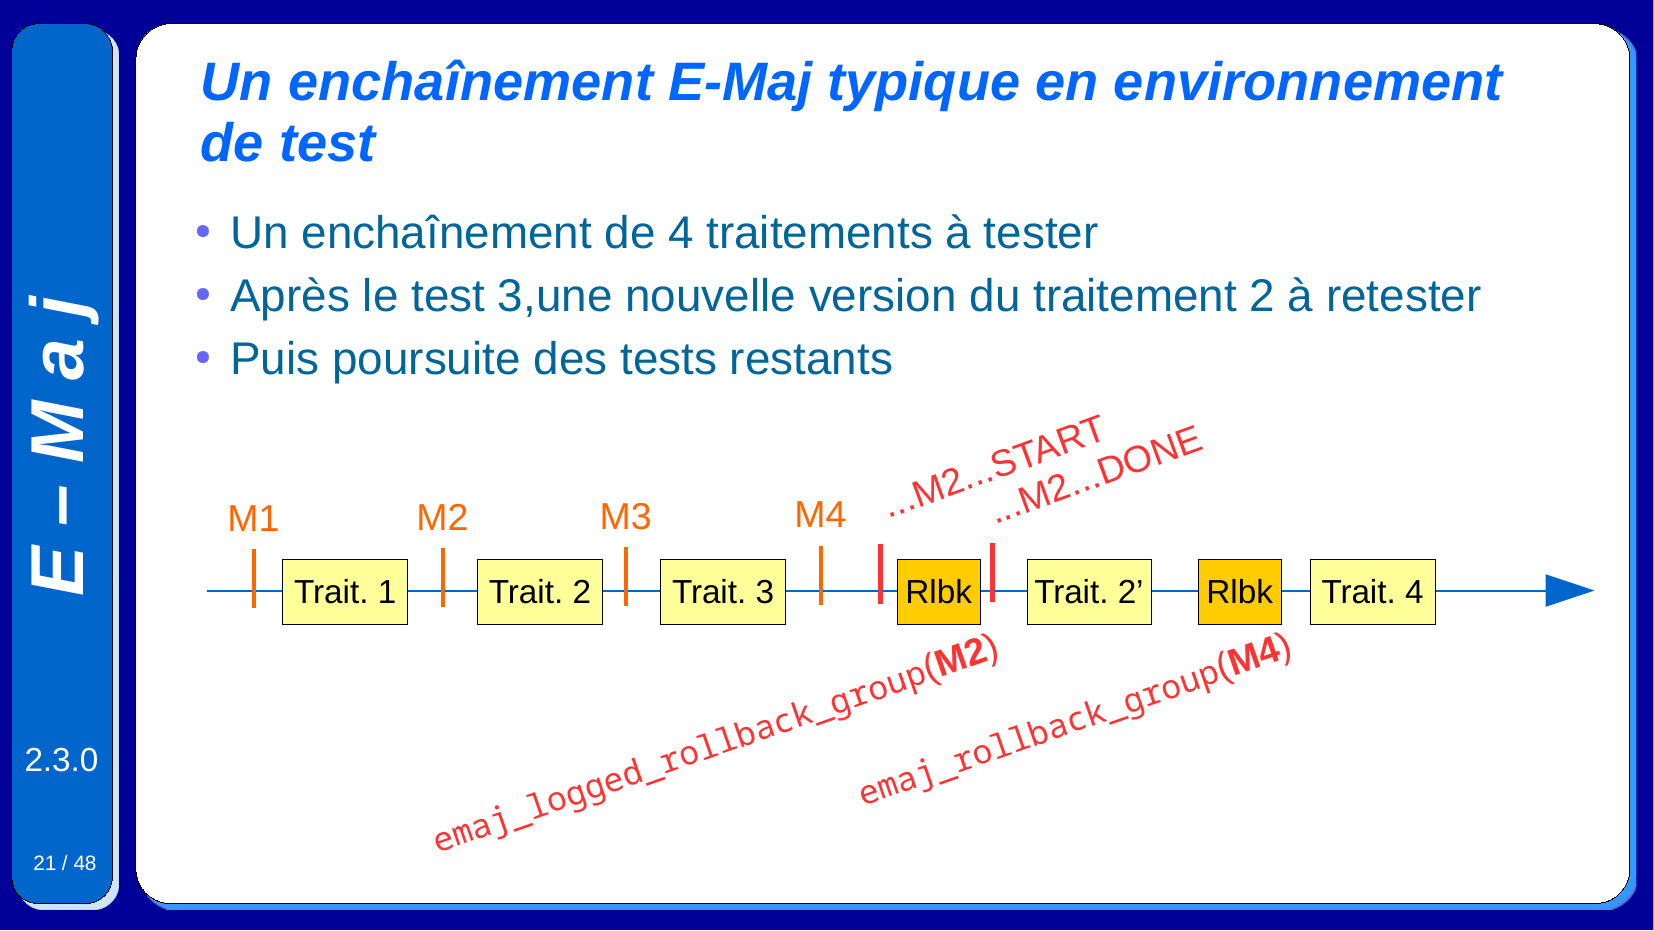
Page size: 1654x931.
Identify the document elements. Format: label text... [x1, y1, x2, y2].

list Un enchaînement de 4 traitements à tester Après le test 3,une nouvelle version du traitement 2 à retester Puis poursuite des tests restants [177, 206, 1587, 385]
text_box Trait. 1 [282, 559, 408, 625]
text_box Trait. 3 [660, 559, 786, 625]
text_box Trait. 2’ [1027, 559, 1152, 625]
text_box M2 [401, 488, 484, 546]
title Un enchaînement E-Maj typique en environnement de test [200, 34, 1575, 191]
text_box M3 [584, 487, 667, 545]
text_box ...M2...DONE [967, 404, 1225, 545]
text_box Rlbk [897, 559, 981, 625]
text_box Trait. 4 [1310, 559, 1436, 625]
text_box M4 [779, 486, 862, 544]
text_box ...M2...START [860, 394, 1123, 539]
text_box Rlbk [1198, 559, 1282, 625]
text_box Trait. 2 [477, 559, 603, 625]
text_box M1 [212, 490, 295, 547]
text_box emaj_logged_rollback_group(M2) [409, 610, 1025, 884]
text_box emaj_rollback_group(M4) [834, 609, 1318, 837]
